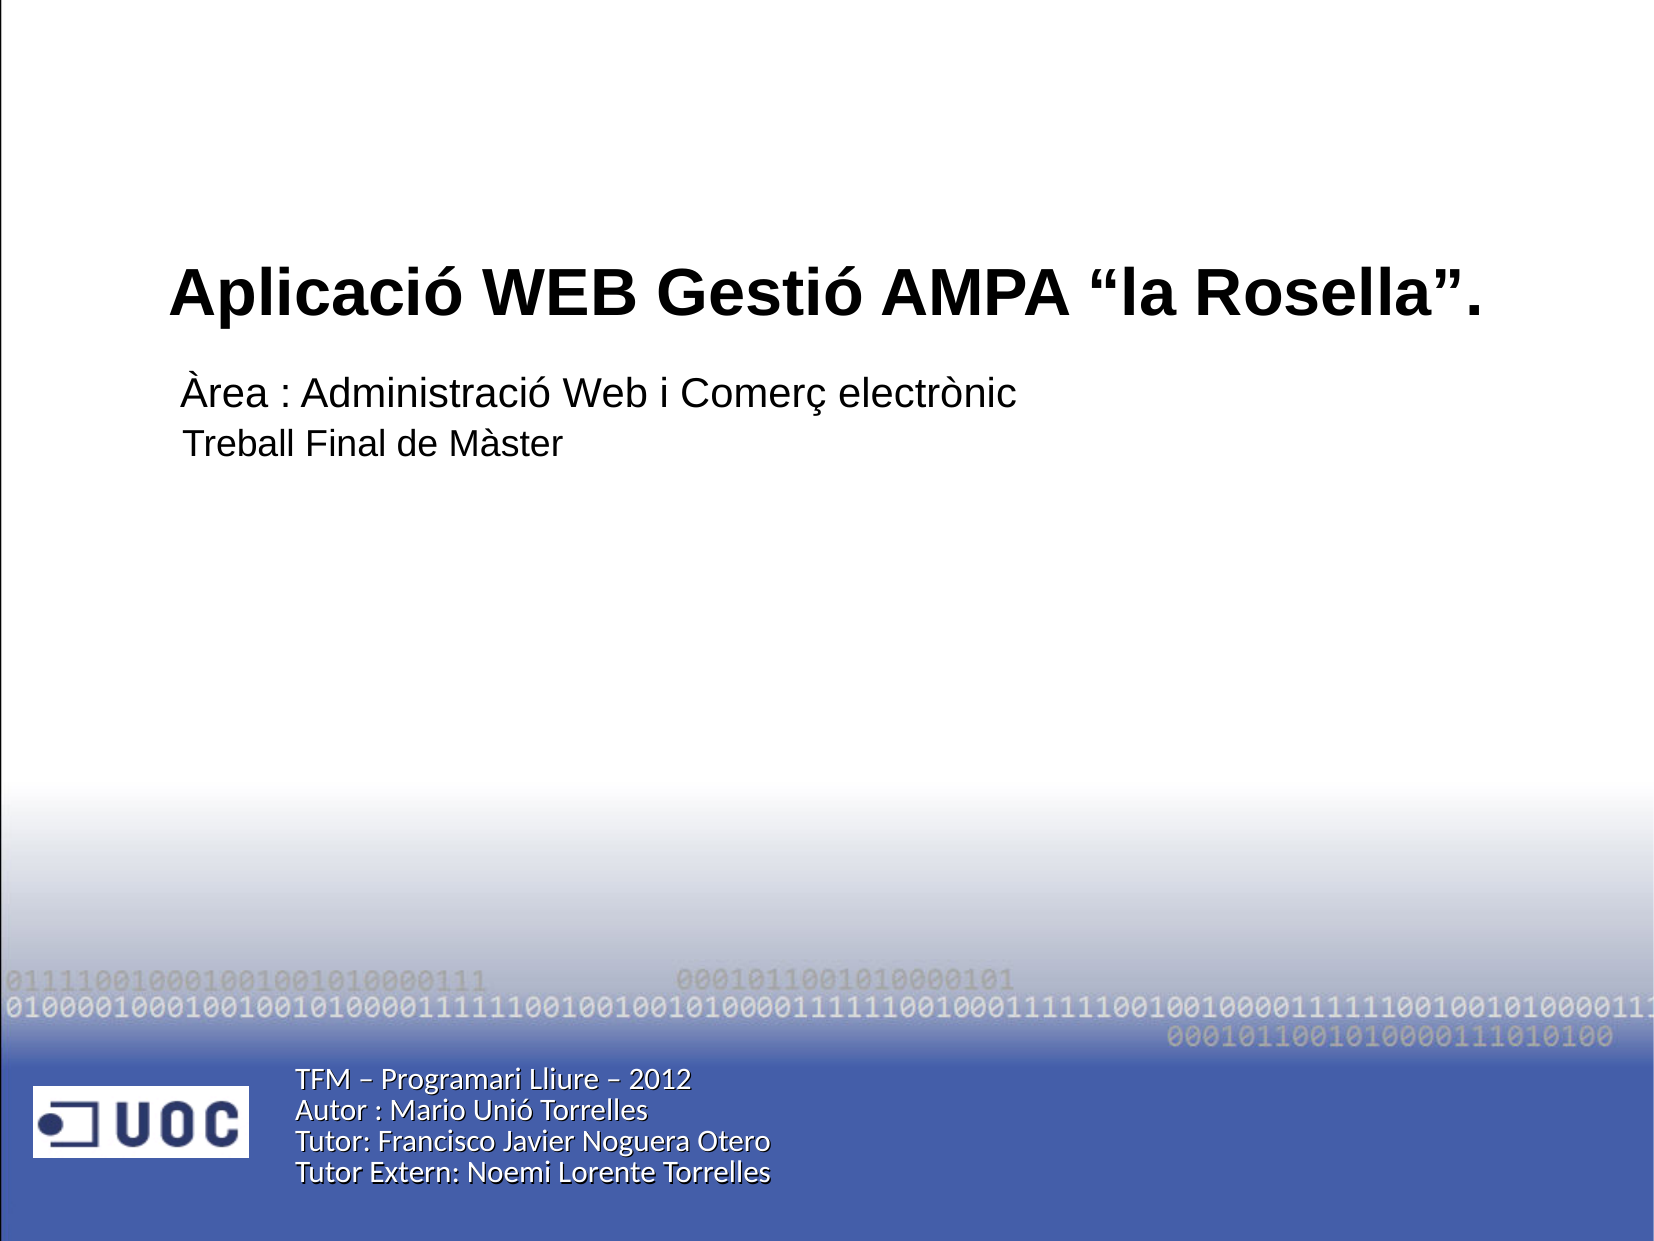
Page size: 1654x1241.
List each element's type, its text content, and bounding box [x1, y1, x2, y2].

picture [0, 0, 1654, 1241]
text_box Aplicació WEB Gestió AMPA “la Rosella”. [153, 248, 1524, 338]
text_box Àrea : Administració Web i Comerç electrònic [165, 362, 1193, 425]
text_box Treball Final de Màster [167, 425, 892, 473]
title TFM – Programari Lliure – 2012 Autor : Mario Unió Torrelles Tutor: Francisco Javier Noguera Otero Tutor Extern: Noemi Lorente Torrelles [295, 1048, 1323, 1238]
